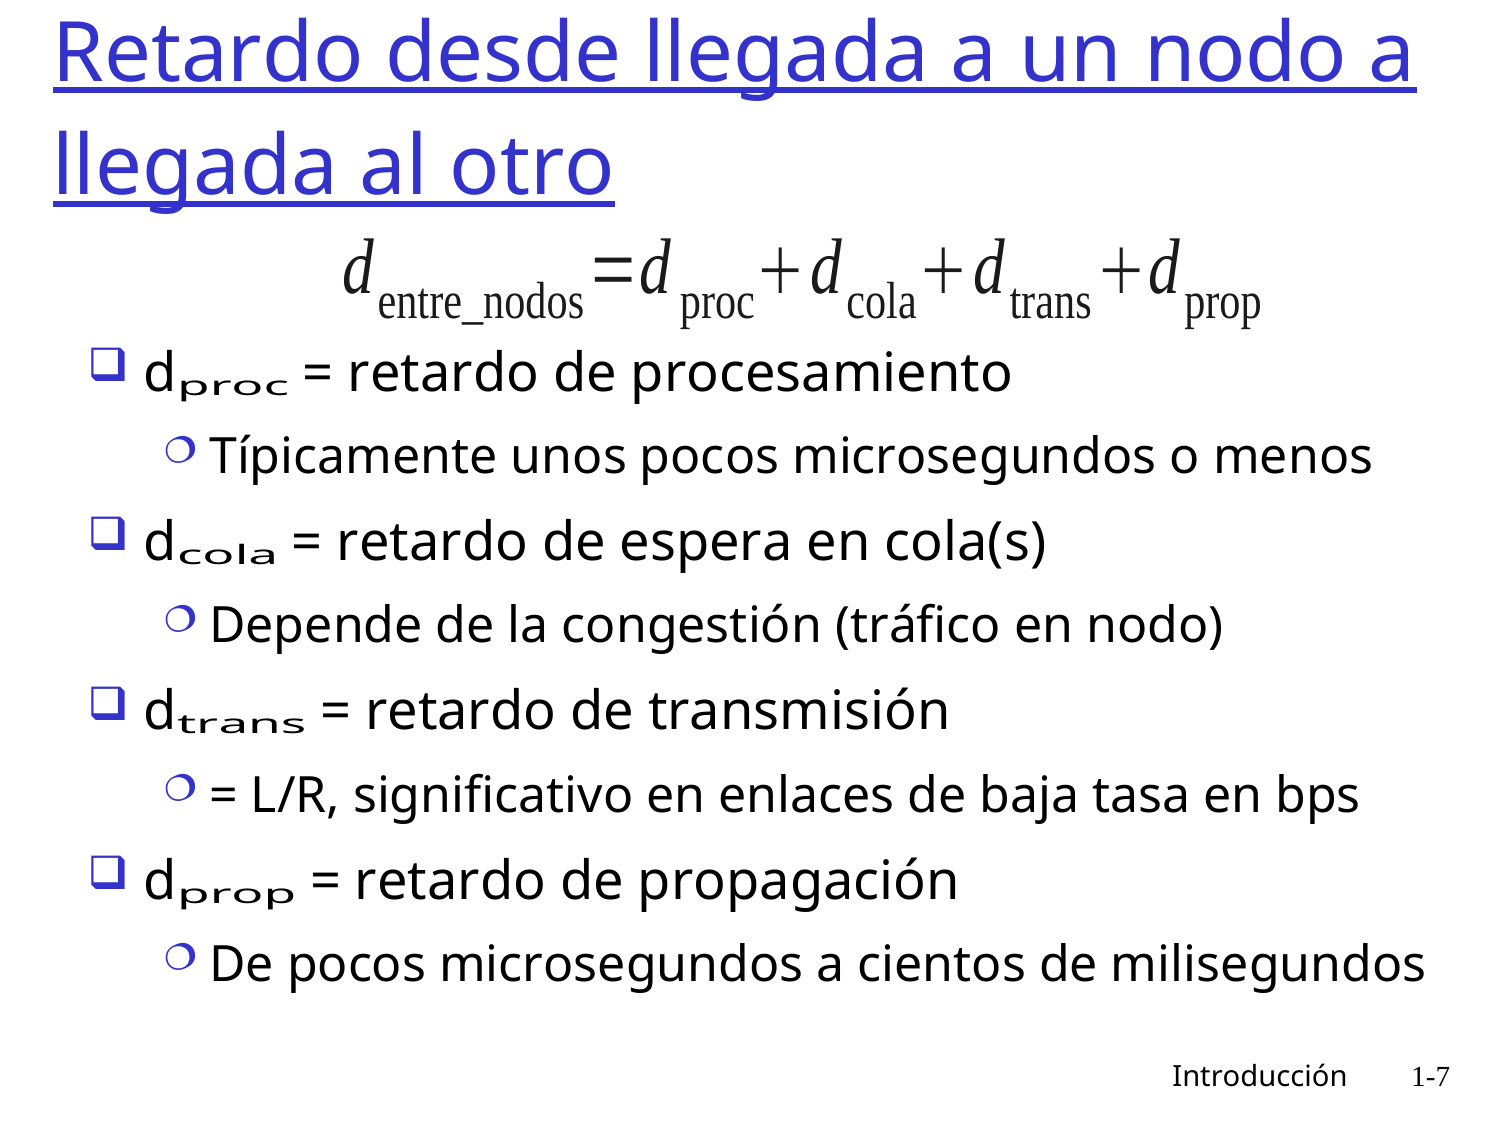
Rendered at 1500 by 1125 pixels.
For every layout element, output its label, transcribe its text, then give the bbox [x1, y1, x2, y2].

text_box Introducción [887, 1051, 1362, 1125]
chart [326, 224, 1286, 330]
list dproc = retardo de procesamiento Típicamente unos pocos microsegundos o menos dcola = retardo de espera en cola(s) Depende de la congestión (tráfico en nodo) dtrans = retardo de transmisión = L/R, significativo en enlaces de baja tasa en bps dprop = retardo de propagación De pocos microsegundos a cientos de milisegundos [87, 333, 1463, 1051]
title Retardo desde llegada a un nodo a llegada al otro [37, 0, 1463, 211]
text_box 1-<number> [1362, 1050, 1466, 1125]
